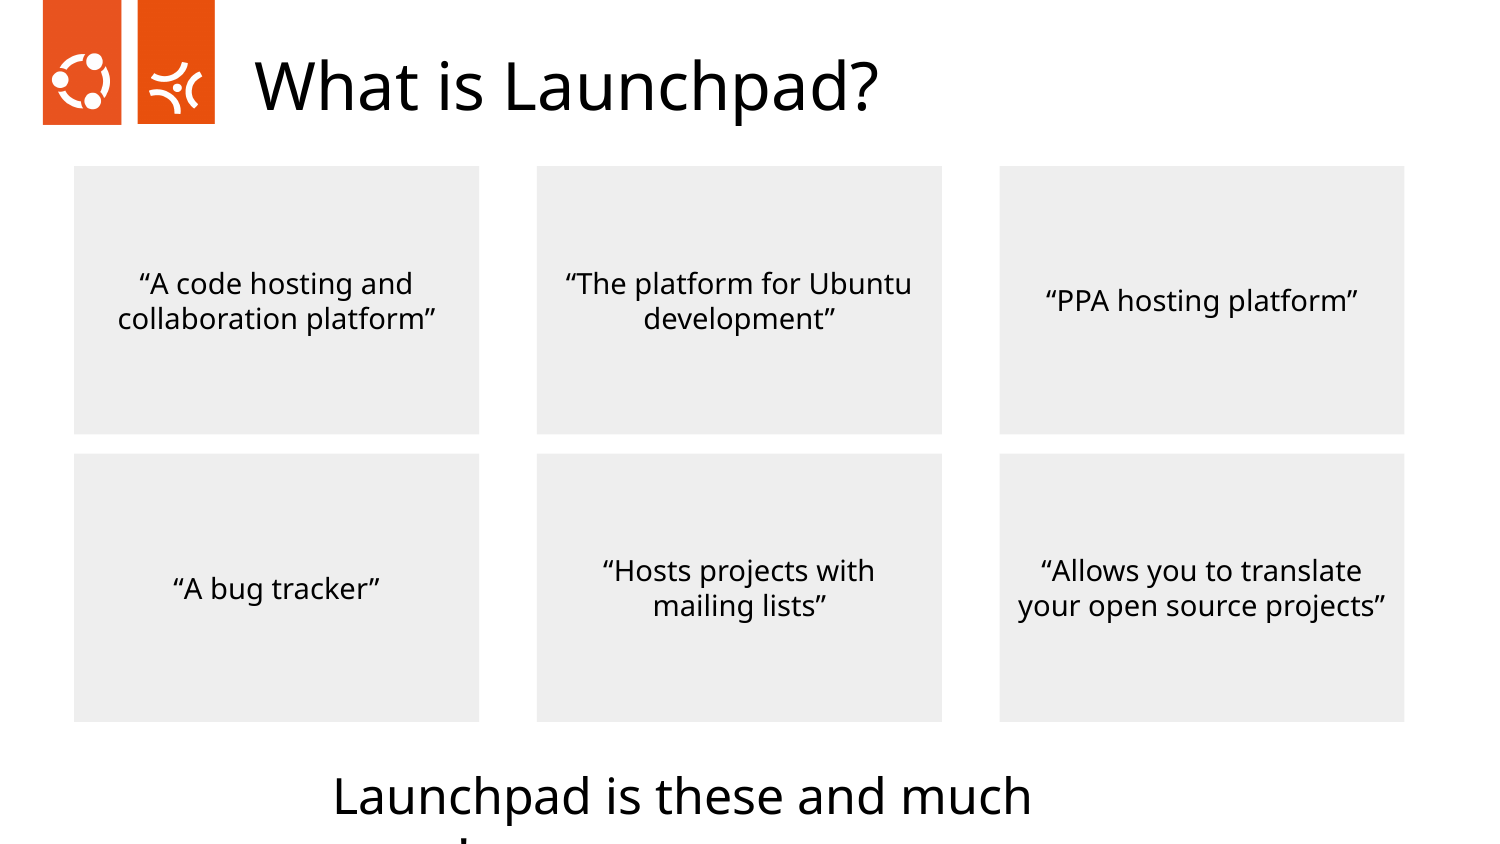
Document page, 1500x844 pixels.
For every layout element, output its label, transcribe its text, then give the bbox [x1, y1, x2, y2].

list “A code hosting and collaboration platform” [74, 166, 480, 435]
list “A bug tracker” [74, 453, 480, 722]
list “Hosts projects with mailing lists” [536, 453, 942, 722]
text_box Launchpad is these and much more! [317, 749, 1183, 844]
list “PPA hosting platform” [999, 166, 1405, 435]
list “Allows you to translate your open source projects” [999, 453, 1405, 722]
list “The platform for Ubuntu development” [536, 166, 942, 435]
picture [137, 0, 216, 124]
title What is Launchpad? [243, 43, 893, 126]
